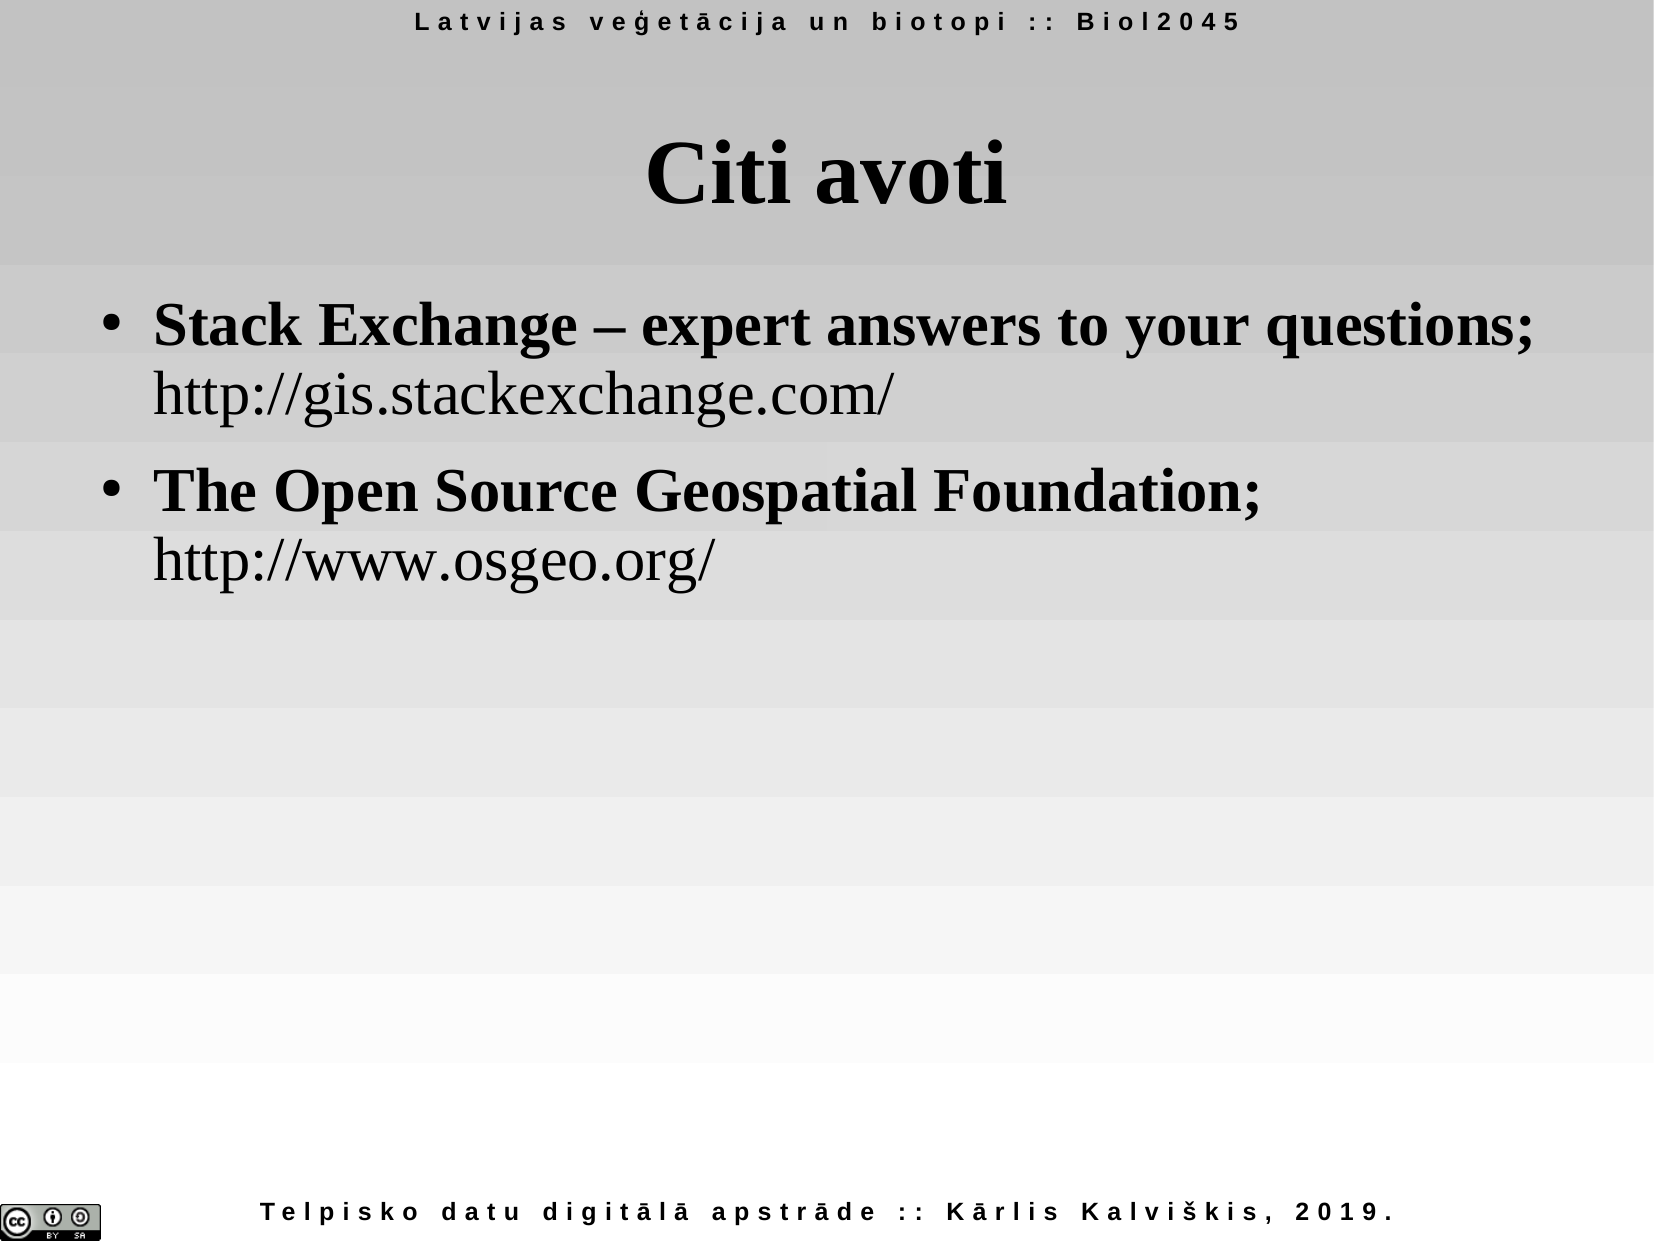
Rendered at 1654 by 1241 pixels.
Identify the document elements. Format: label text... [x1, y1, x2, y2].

list Stack Exchange – expert answers to your questions; http://gis.stackexchange.com/ The Open Source Geospatial Foundation; http://www.osgeo.org/ [82, 289, 1571, 1098]
picture [0, 0, 1654, 1241]
title Citi avoti [29, 49, 1625, 296]
